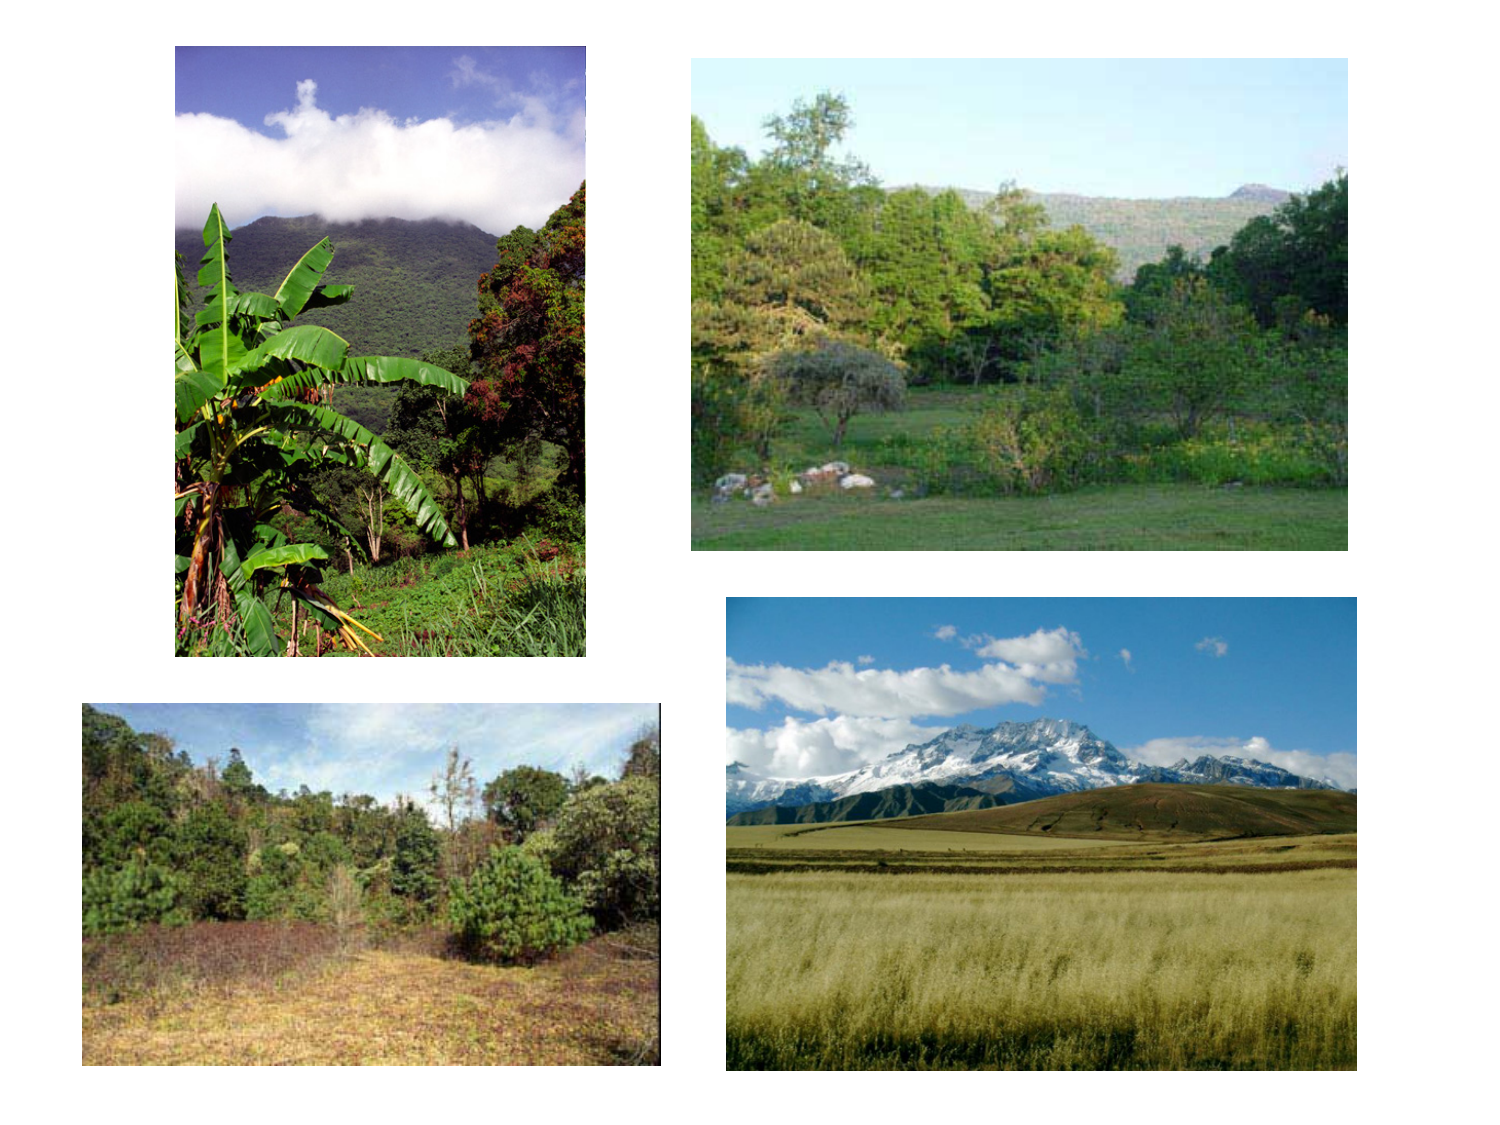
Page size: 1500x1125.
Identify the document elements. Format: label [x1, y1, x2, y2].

picture [726, 597, 1357, 1071]
picture [82, 703, 661, 1066]
picture [691, 58, 1348, 551]
picture [175, 46, 586, 657]
